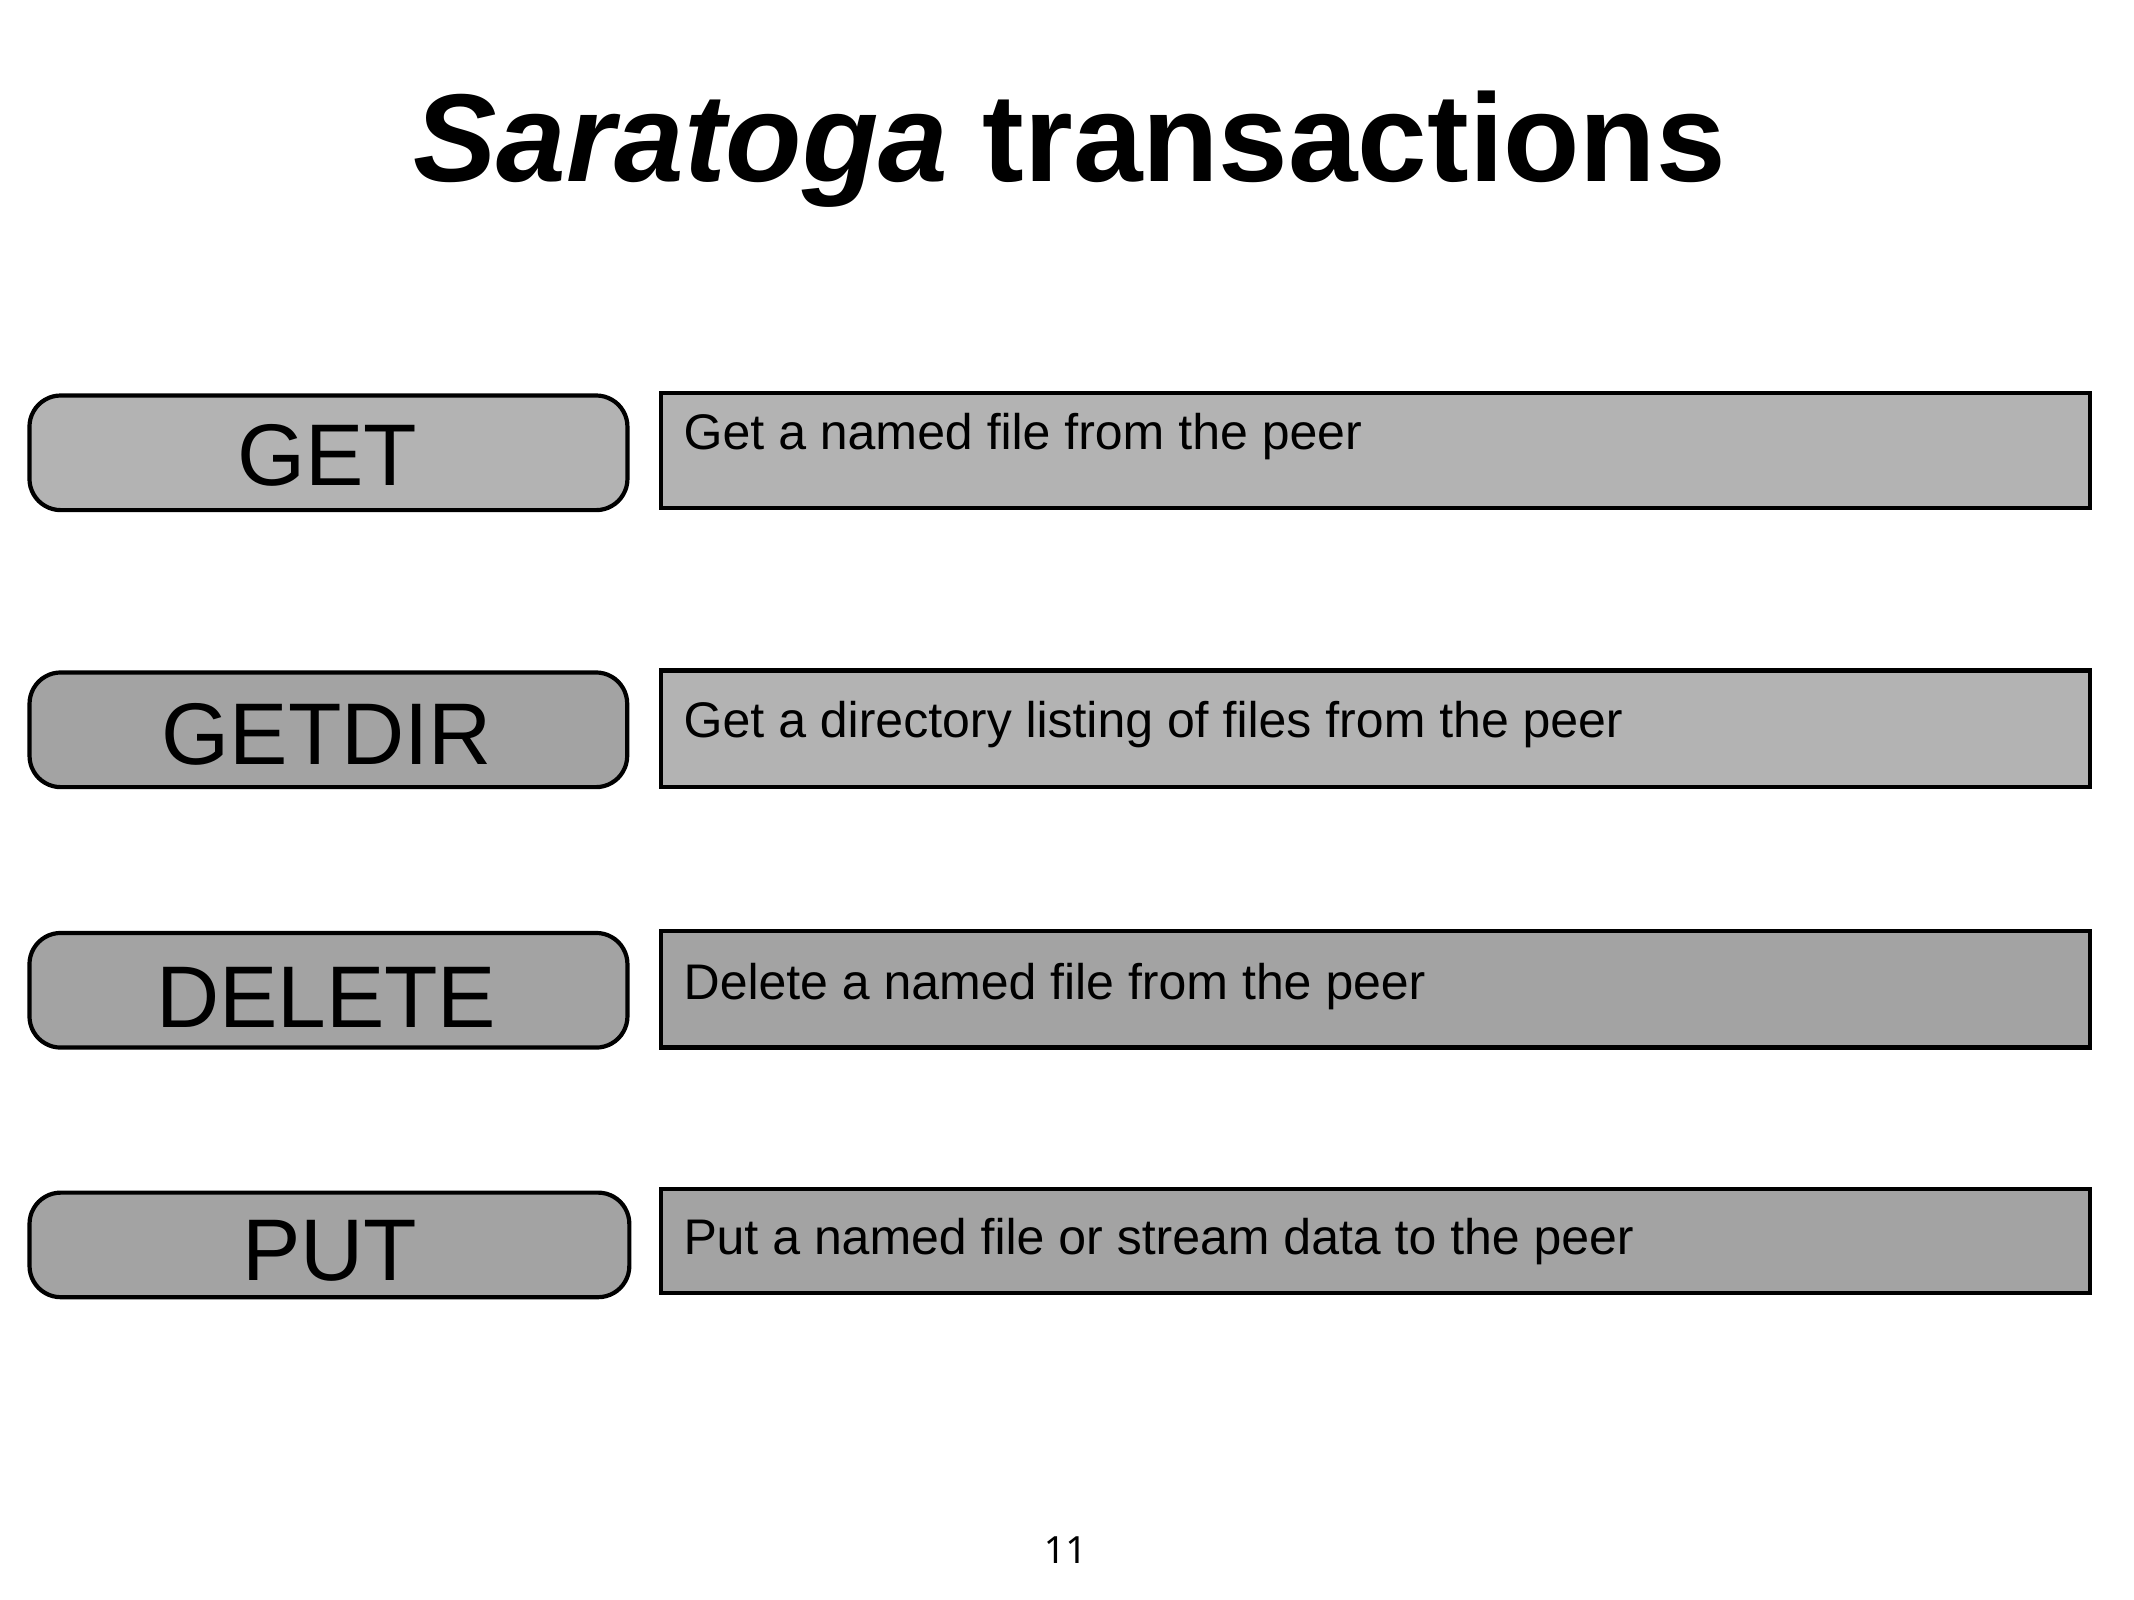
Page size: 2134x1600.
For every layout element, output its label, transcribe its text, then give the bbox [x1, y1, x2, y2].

text_box DELETE [51, 932, 602, 1052]
text_box [29, 934, 51, 1046]
text_box [602, 933, 628, 1047]
text_box [660, 930, 2090, 1048]
text_box <number> [1037, 1518, 1094, 1580]
text_box Get a directory listing of files from the peer [683, 678, 2070, 756]
text_box [603, 673, 628, 787]
text_box [29, 673, 52, 786]
text_box Saratoga transactions [824, 126, 854, 169]
text_box [29, 396, 52, 509]
text_box [29, 1193, 53, 1297]
text_box Put a named file or stream data to the peer [683, 1196, 2042, 1274]
text_box [660, 1188, 2090, 1294]
text_box GETDIR [52, 670, 603, 790]
text_box Saratoga transactions [413, 56, 1727, 207]
text_box [606, 1193, 630, 1297]
text_box [660, 670, 2090, 788]
text_box [603, 396, 628, 510]
text_box Delete a named file from the peer [683, 941, 2070, 1019]
text_box PUT [53, 1190, 606, 1300]
text_box Get a named file from the peer [683, 391, 2070, 469]
text_box GET [52, 391, 603, 511]
text_box [660, 393, 2090, 508]
